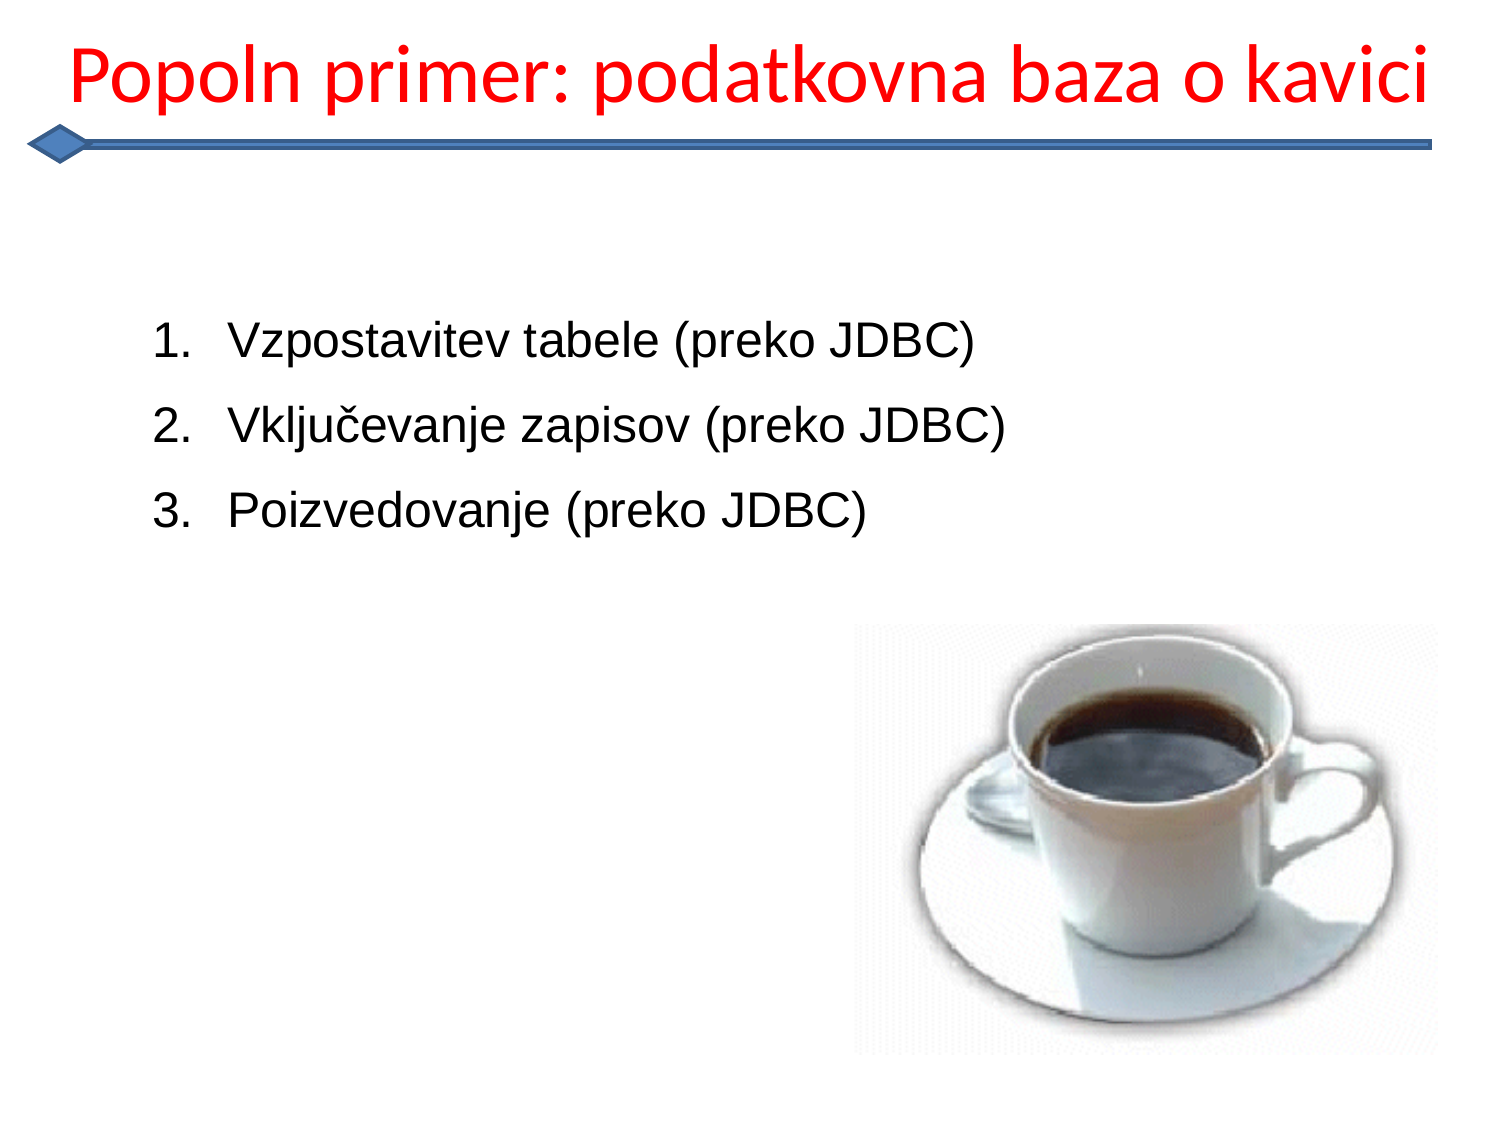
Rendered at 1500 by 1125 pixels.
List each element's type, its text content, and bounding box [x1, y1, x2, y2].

title Popoln primer: podatkovna baza o kavici [0, 0, 1500, 177]
text_box Vzpostavitev tabele (preko JDBC) Vključevanje zapisov (preko JDBC) Poizvedovanje (preko JDBC) [137, 299, 1251, 631]
picture [849, 624, 1438, 1055]
